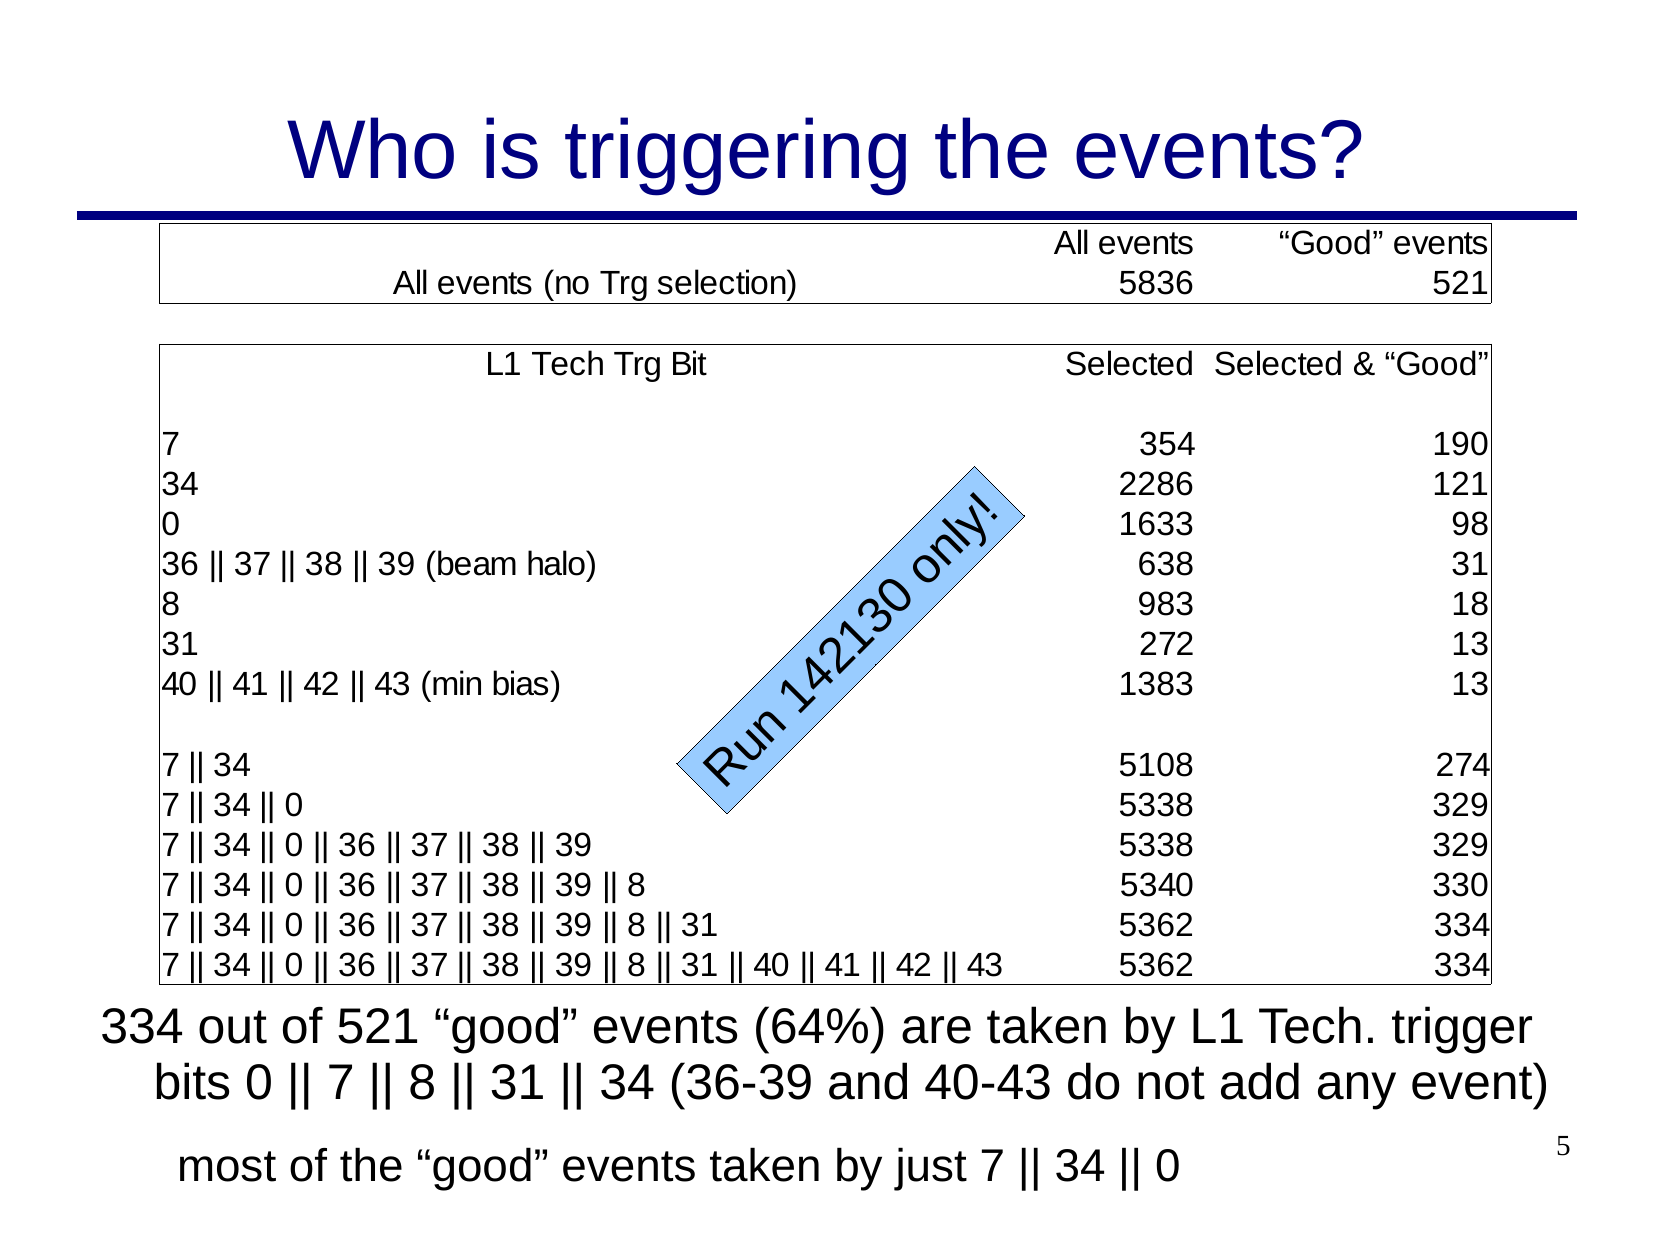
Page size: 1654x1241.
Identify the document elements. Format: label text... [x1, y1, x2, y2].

chart [159, 222, 1494, 988]
list 334 out of 521 “good” events (64%) are taken by L1 Tech. trigger bits 0 || 7 || 8 || 31 || 34 (36-39 and 40-43 do not add any event) most of the “good” events taken by just 7 || 34 || 0 [82, 998, 1571, 1191]
title Who is triggering the events? [82, 75, 1571, 226]
text_box Run 142130 only! [679, 468, 1022, 812]
